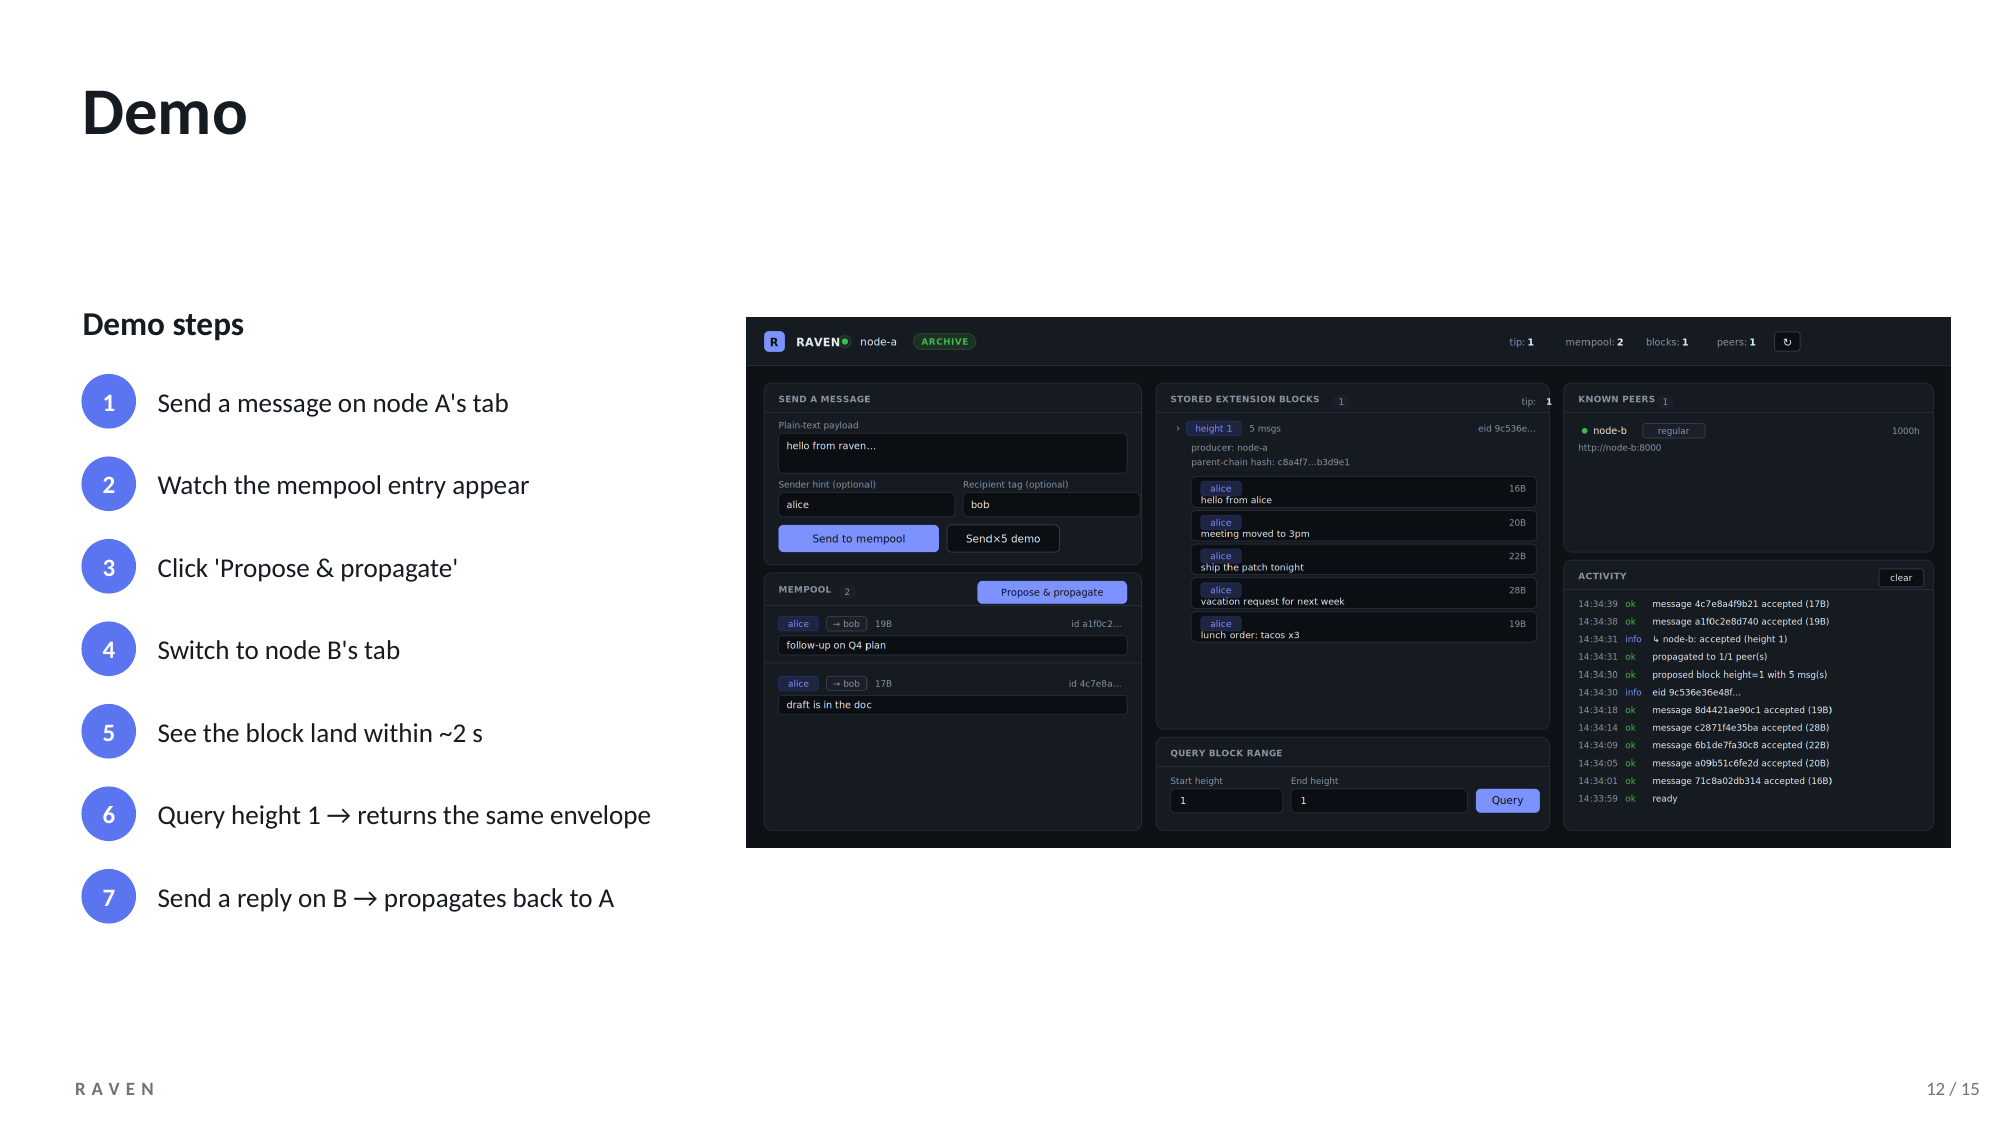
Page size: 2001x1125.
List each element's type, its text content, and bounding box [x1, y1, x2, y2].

text_box RAVEN [74, 1064, 375, 1110]
text_box 5 [82, 705, 135, 758]
text_box 2 [82, 457, 135, 510]
text_box Send a message on node A's tab [157, 367, 746, 435]
text_box 3 [82, 539, 135, 593]
text_box 7 [82, 870, 135, 923]
text_box Demo [82, 67, 1913, 173]
text_box 12 / 15 [1844, 1064, 1980, 1110]
picture [746, 317, 1951, 848]
text_box Demo steps [82, 292, 908, 353]
text_box 6 [82, 787, 135, 840]
text_box 1 [82, 375, 135, 428]
text_box 4 [82, 622, 135, 675]
text_box Send a reply on B → propagates back to A [157, 862, 968, 930]
text_box See the block land within ~2 s [157, 697, 746, 765]
text_box Watch the mempool entry appear [157, 450, 746, 518]
text_box Switch to node B's tab [157, 615, 746, 683]
text_box Click 'Propose & propagate' [157, 532, 746, 600]
text_box Query height 1 → returns the same envelope [157, 780, 746, 848]
